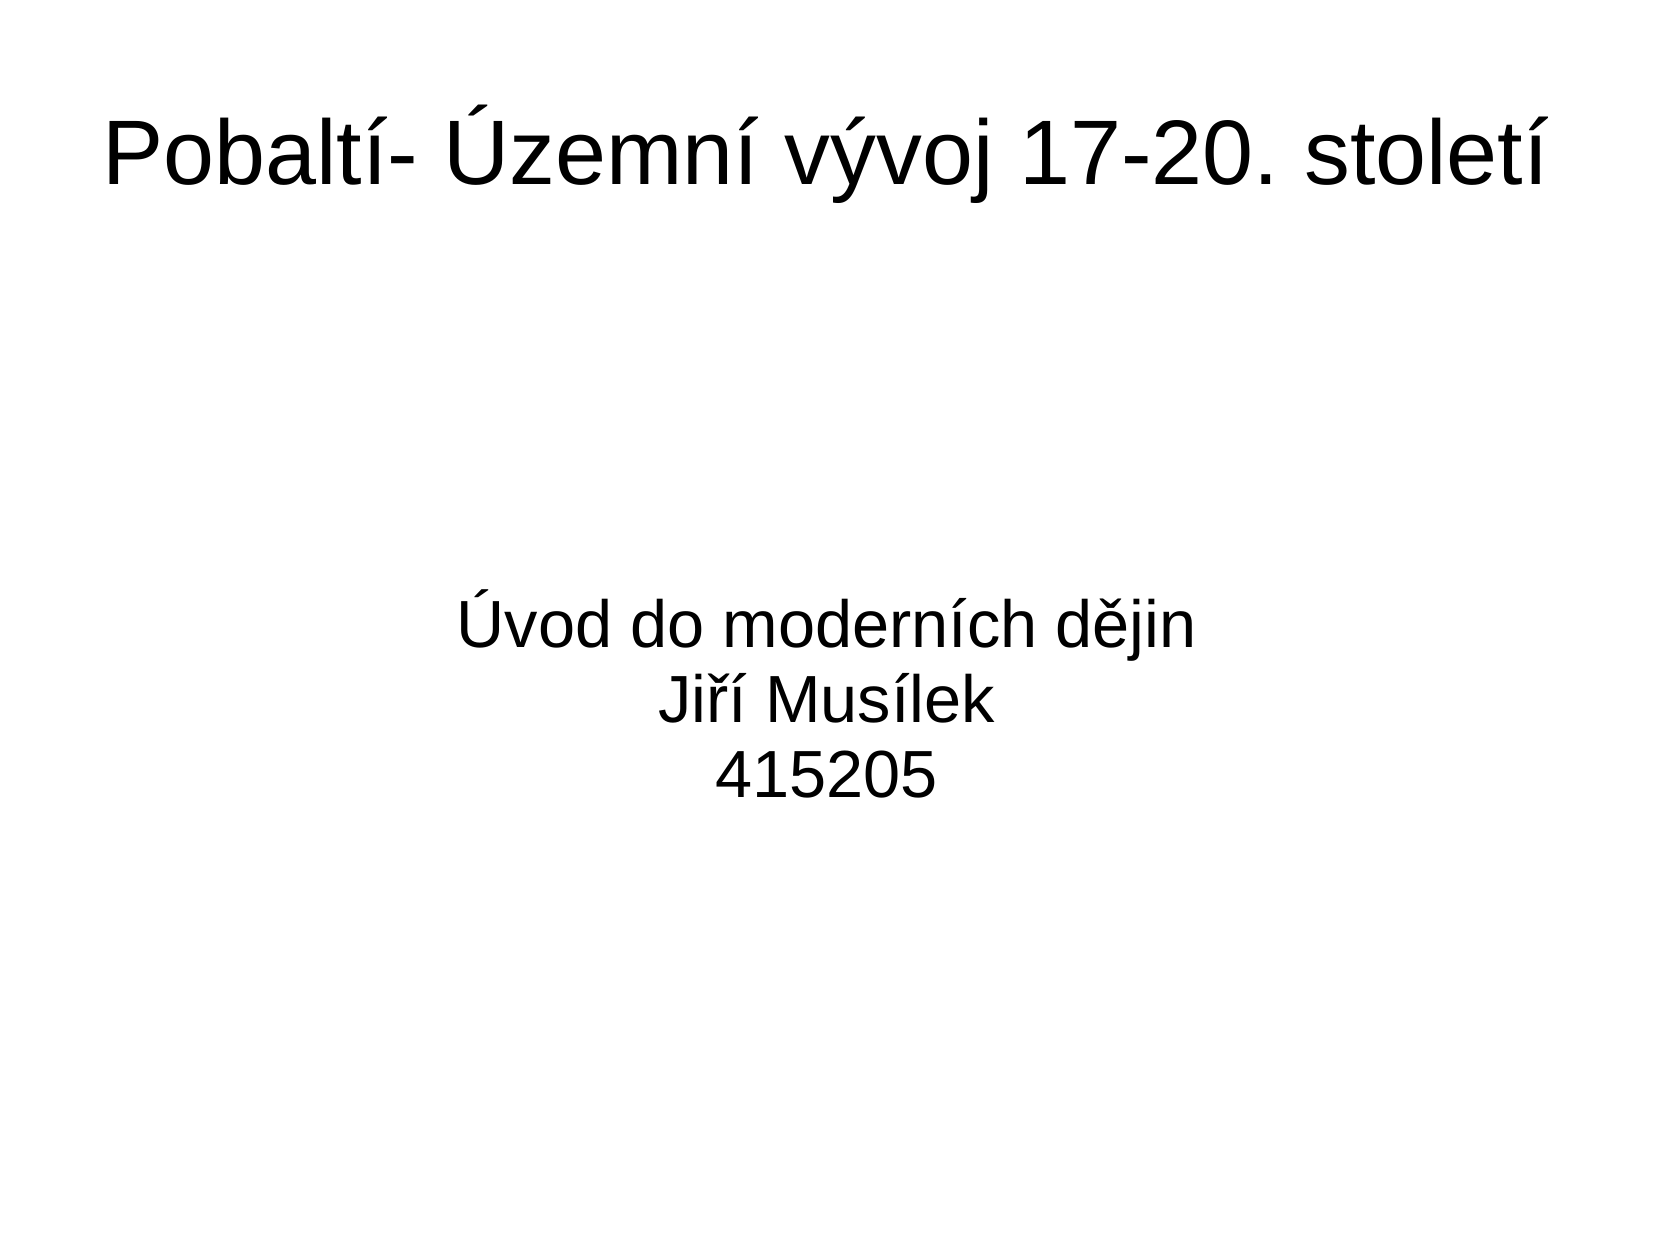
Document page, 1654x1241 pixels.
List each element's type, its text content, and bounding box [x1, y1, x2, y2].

title Pobaltí- Územní vývoj 17-20. století [82, 49, 1571, 257]
subtitle Úvod do moderních dějin Jiří Musílek 415205 [82, 290, 1571, 1109]
